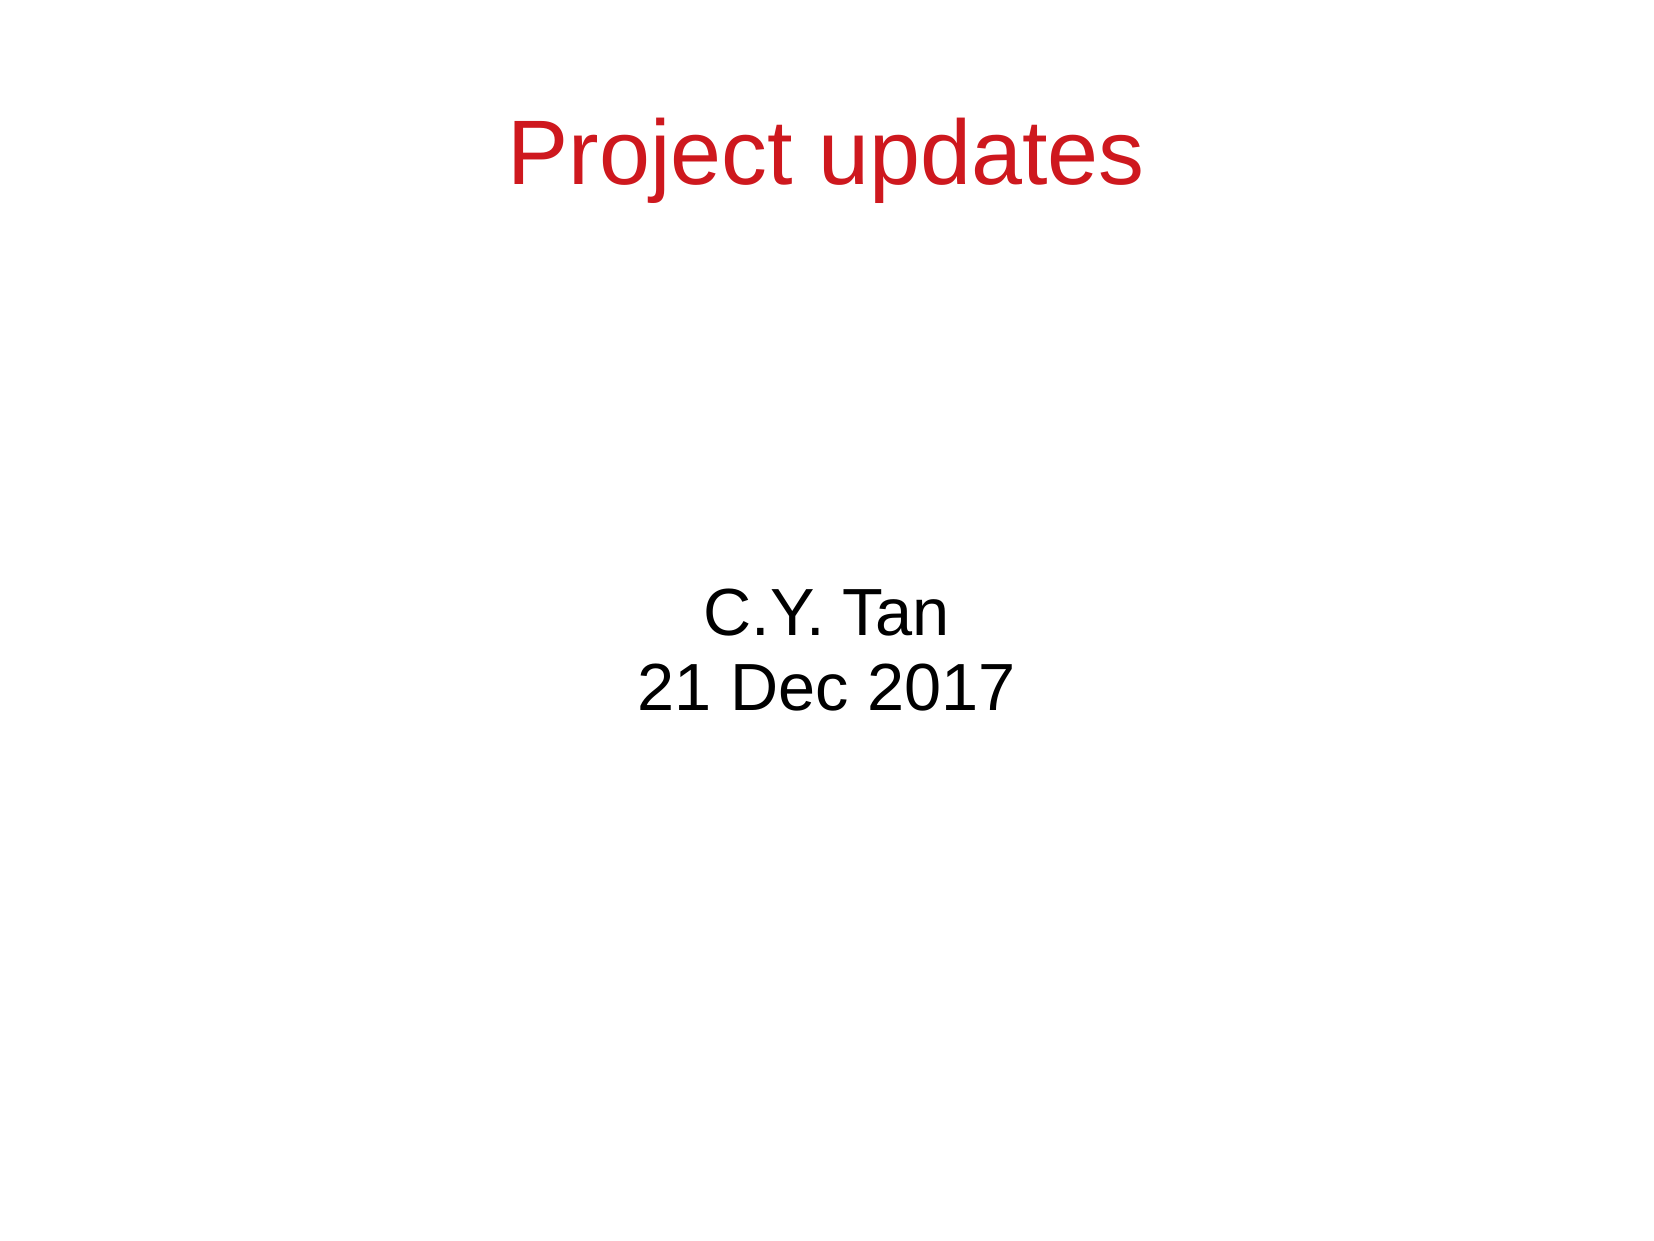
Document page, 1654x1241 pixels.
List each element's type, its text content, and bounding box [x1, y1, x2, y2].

title Project updates [82, 49, 1571, 257]
subtitle C.Y. Tan 21 Dec 2017 [82, 290, 1571, 1010]
